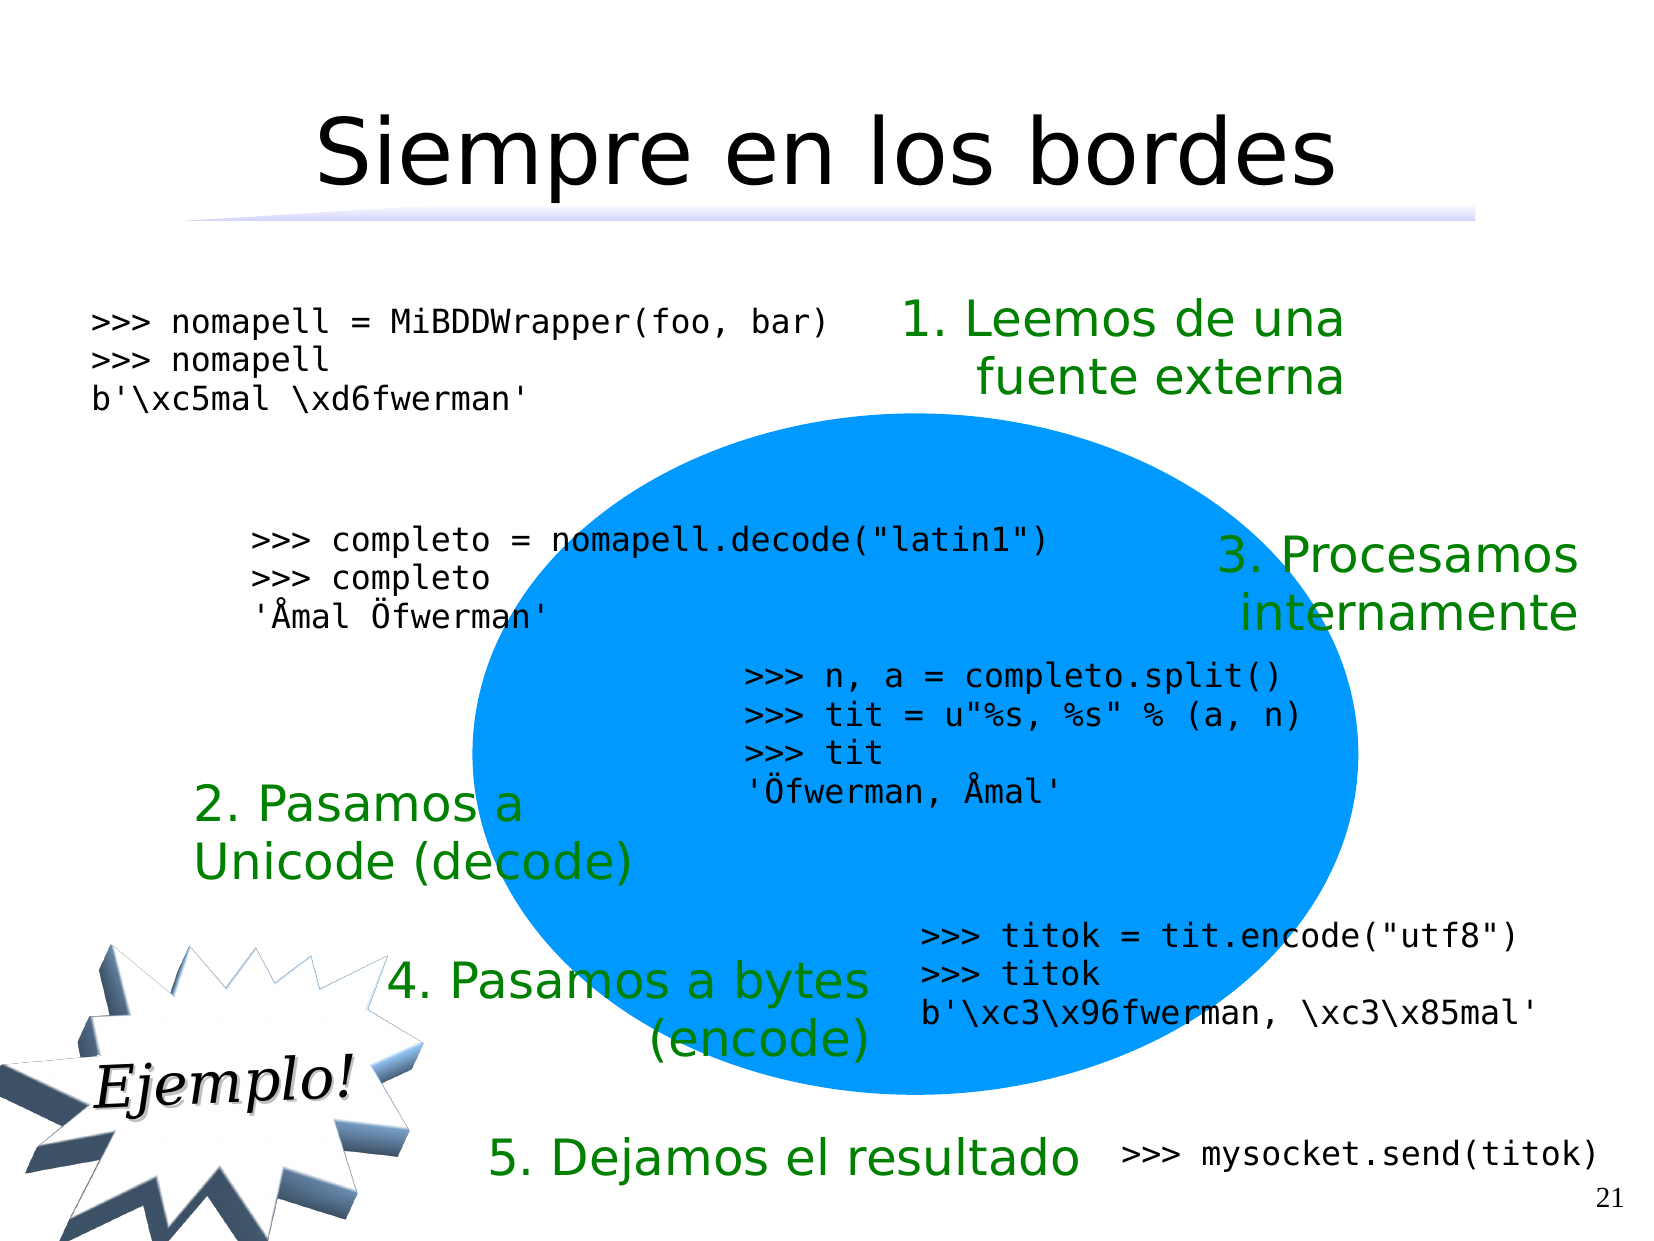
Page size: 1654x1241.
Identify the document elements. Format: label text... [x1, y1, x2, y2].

text_box 1. Leemos de una fuente externa [885, 282, 1362, 414]
text_box 5. Dejamos el resultado [472, 1122, 1097, 1196]
text_box >>> n, a = completo.split() >>> tit = u"%s, %s" % (a, n) >>> tit 'Öfwerman, Åmal' [729, 649, 1320, 819]
text_box >>> titok = tit.encode("utf8") >>> titok b'\xc3\x96fwerman, \xc3\x85mal' [905, 909, 1556, 1040]
title Siempre en los bordes [82, 49, 1571, 257]
text_box 2. Pasamos a Unicode (decode) [179, 767, 650, 899]
text_box [472, 650, 1359, 1095]
text_box >>> mysocket.send(titok) [1106, 1127, 1617, 1182]
text_box >>> nomapell = MiBDDWrapper(foo, bar) >>> nomapell b'\xc5mal \xd6fwerman' [76, 295, 846, 426]
text_box >>> completo = nomapell.decode("latin1") >>> completo 'Åmal Öfwerman' [236, 513, 1066, 721]
text_box Ejemplo! [76, 1034, 375, 1130]
text_box 3. Procesamos internamente [1201, 518, 1595, 650]
text_box 4. Pasamos a bytes (encode) [371, 944, 886, 1077]
text_box [602, 414, 1235, 649]
